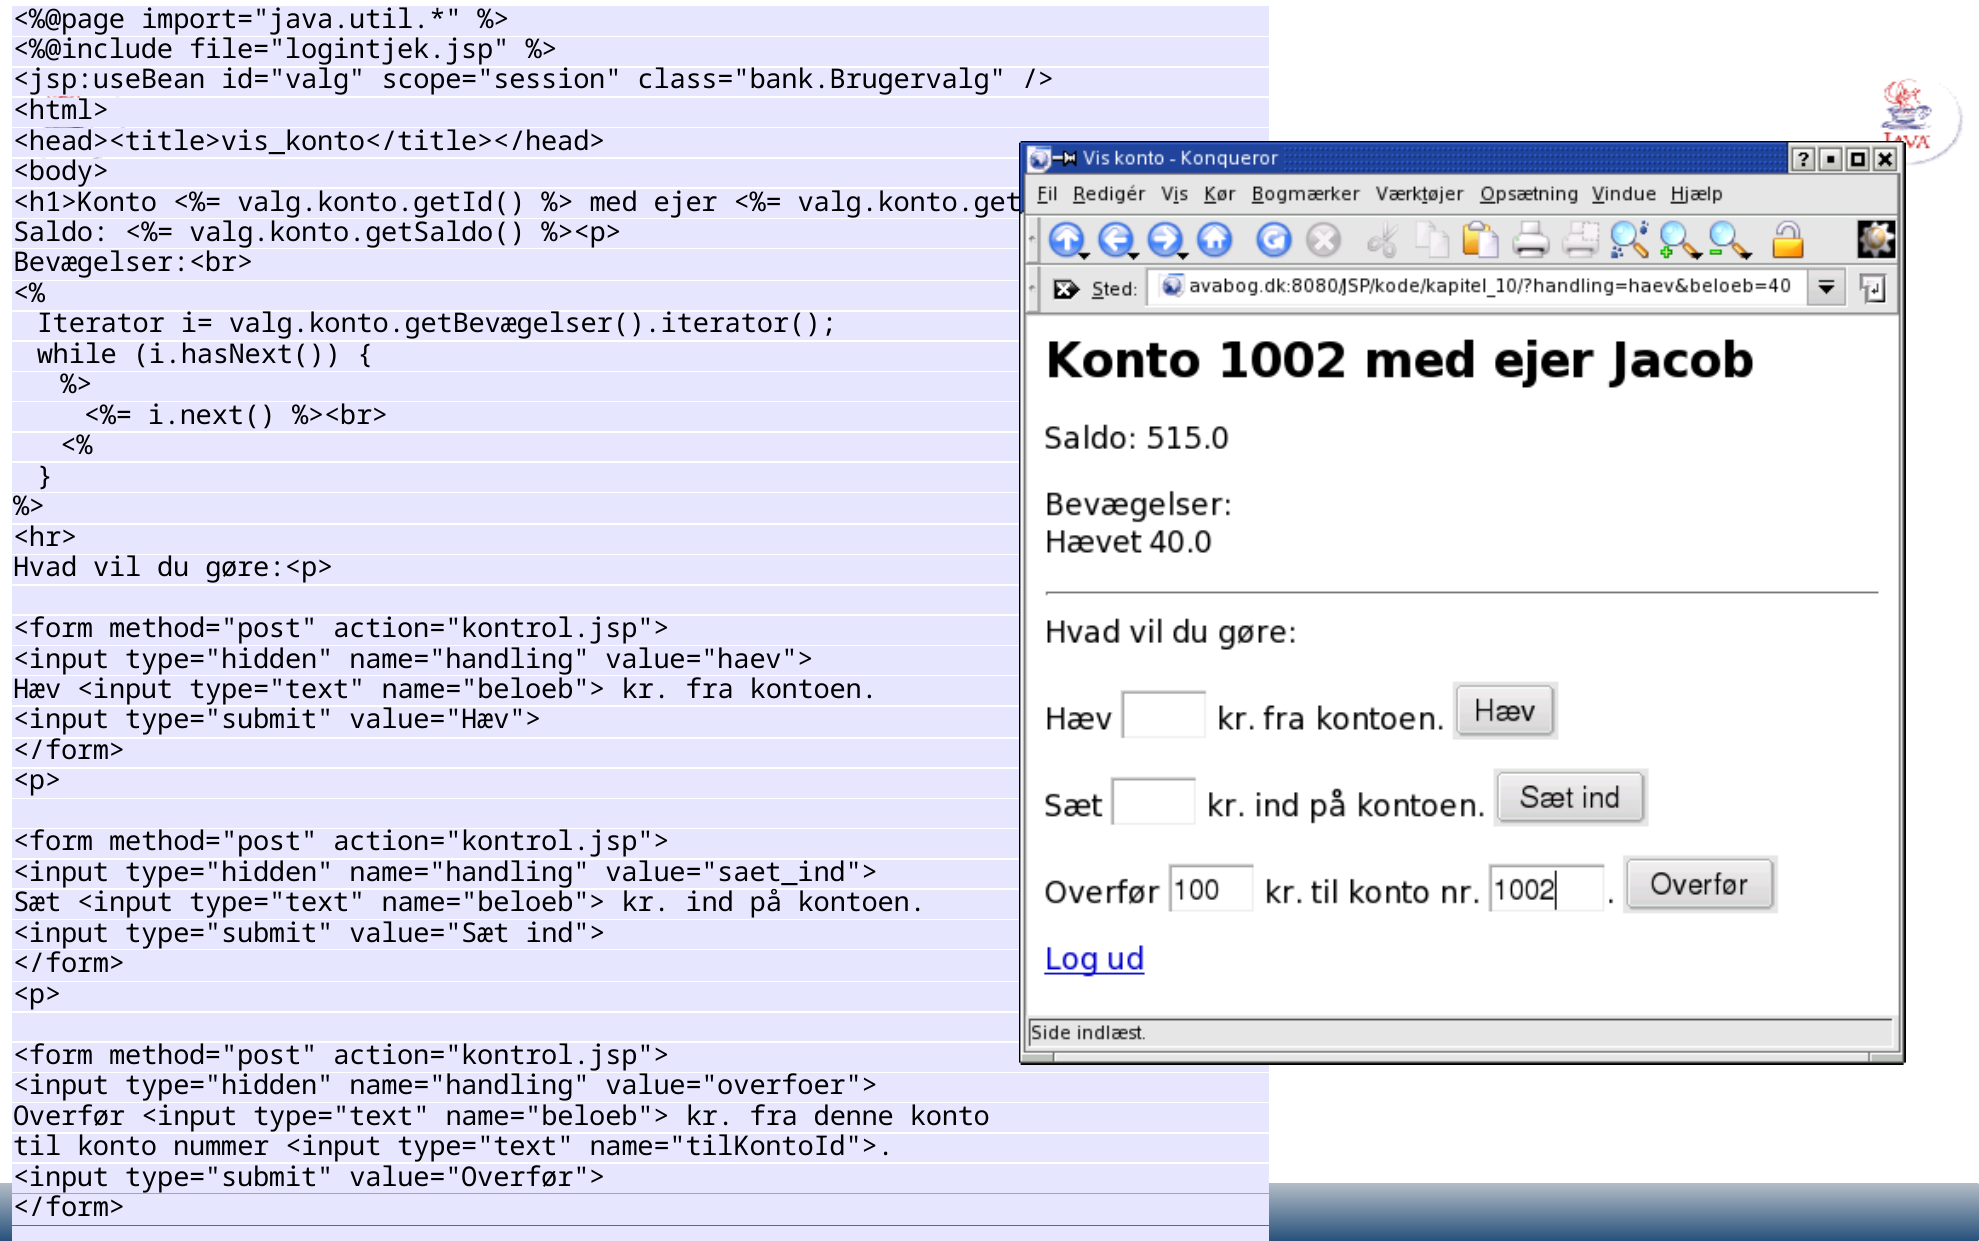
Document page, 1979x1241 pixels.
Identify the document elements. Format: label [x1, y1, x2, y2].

chart [11, 5, 1270, 1241]
picture [1019, 71, 1968, 1065]
